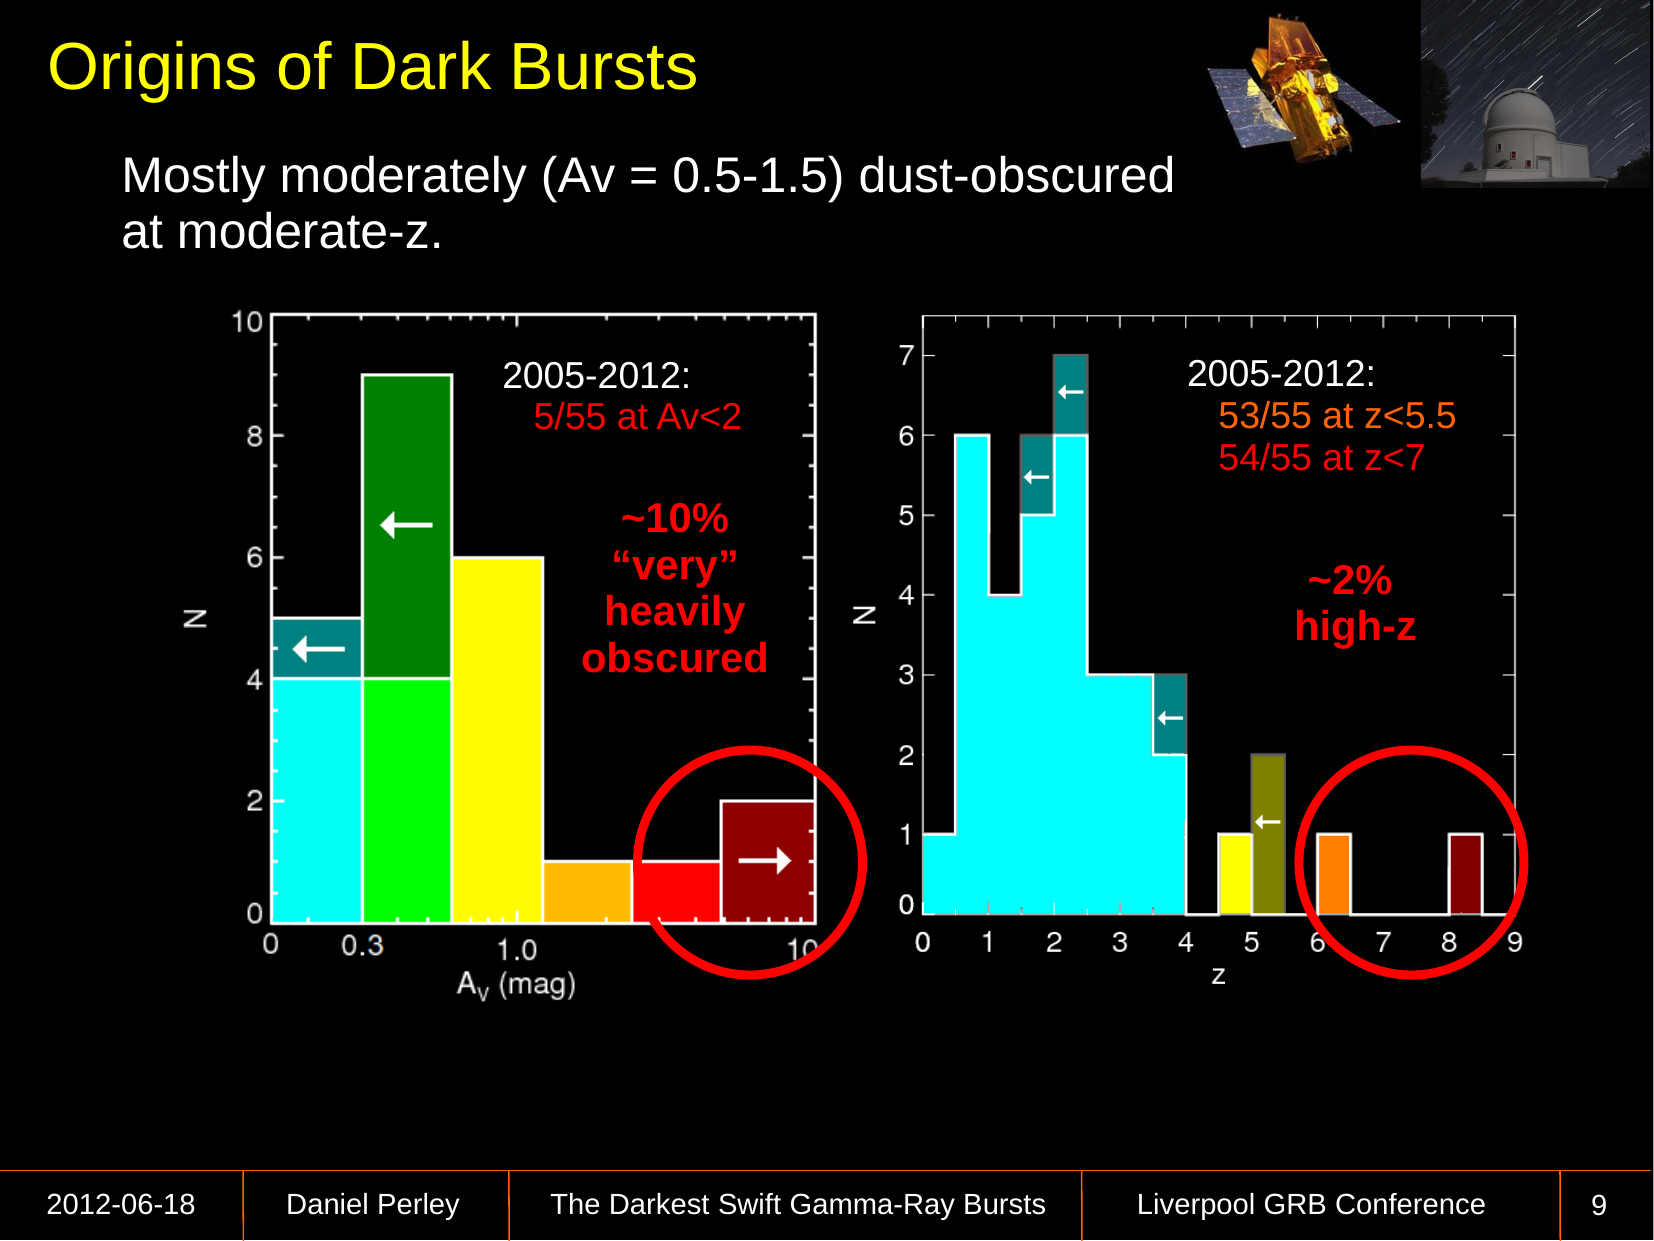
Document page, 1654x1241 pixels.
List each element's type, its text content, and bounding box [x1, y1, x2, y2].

text_box ~10% “very” heavily obscured [562, 487, 788, 689]
picture [165, 302, 1525, 1016]
title Origins of Dark Bursts [1413, 25, 1420, 107]
picture [1420, 0, 1651, 188]
text_box 2005-2012: 5/55 at Av<2 [487, 346, 826, 488]
text_box Mostly moderately (Av = 0.5-1.5) dust-obscured at moderate-z. [106, 140, 1495, 267]
picture [1304, 755, 1519, 970]
text_box ~2% high-z [1237, 549, 1463, 676]
text_box 2005-2012: 53/55 at z<5.5 54/55 at z<7 [1172, 345, 1473, 529]
picture [1195, 0, 1413, 196]
title Origins of Dark Bursts [47, 25, 1195, 107]
